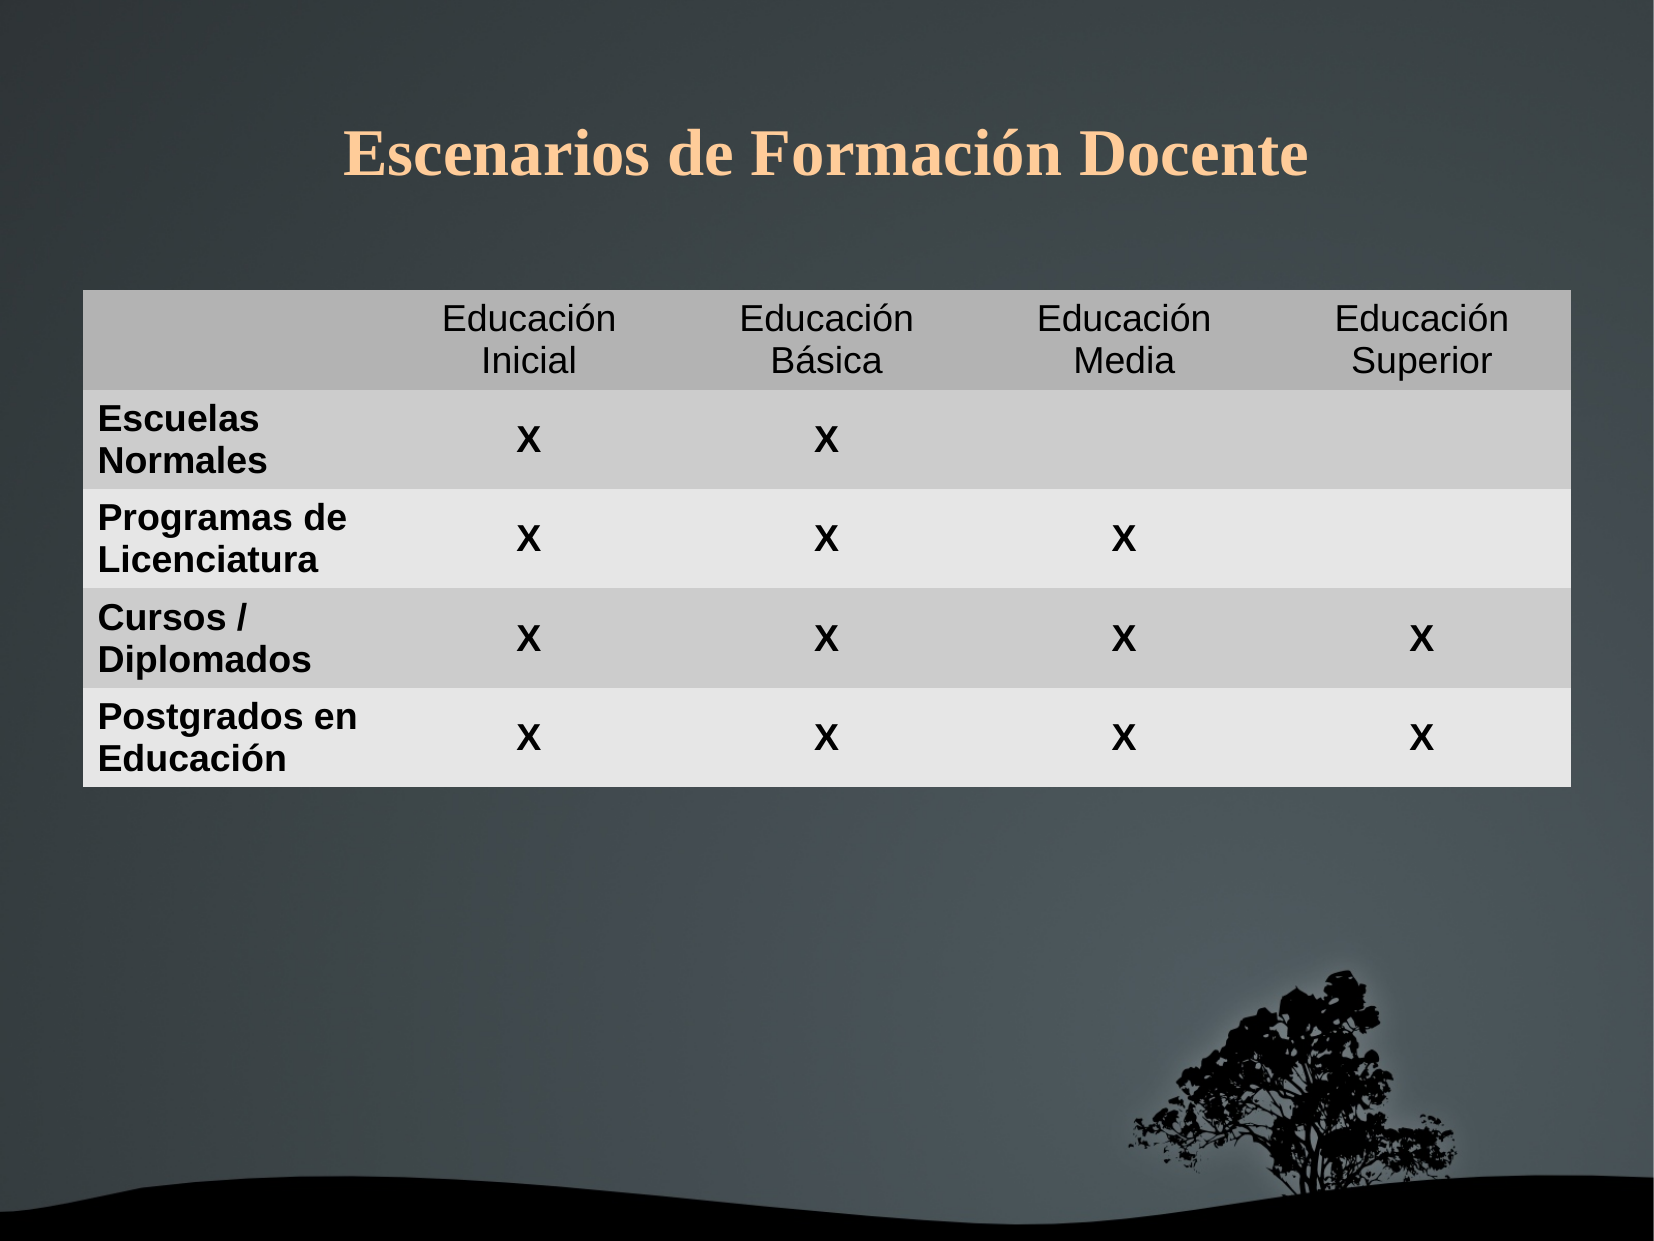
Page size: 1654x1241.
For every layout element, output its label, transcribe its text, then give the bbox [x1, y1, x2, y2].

table_header Educación Superior [1273, 290, 1571, 390]
table_cell Programas de Licenciatura [83, 489, 380, 588]
title Escenarios de Formación Docente [82, 49, 1571, 257]
table_cell X [380, 489, 678, 588]
table_cell X [975, 688, 1273, 787]
table_cell X [975, 489, 1273, 588]
table_cell [975, 390, 1273, 489]
table_cell X [678, 588, 975, 688]
table_cell X [975, 588, 1273, 688]
picture [0, 0, 1654, 1241]
table_cell [1273, 489, 1571, 588]
table_cell X [1273, 588, 1571, 688]
table_cell Postgrados en Educación [83, 688, 380, 787]
table_cell X [678, 390, 975, 489]
table_cell Cursos / Diplomados [83, 588, 380, 688]
table_cell X [380, 390, 678, 489]
table_cell X [678, 489, 975, 588]
table_header [83, 290, 380, 390]
table_header Educación Media [975, 290, 1273, 390]
table_header Educación Básica [678, 290, 975, 390]
table_cell Escuelas Normales [83, 390, 380, 489]
table_cell X [380, 588, 678, 688]
table_header Educación Inicial [380, 290, 678, 390]
table_cell X [1273, 688, 1571, 787]
table_cell [1273, 390, 1571, 489]
table_cell X [678, 688, 975, 787]
table_cell X [380, 688, 678, 787]
